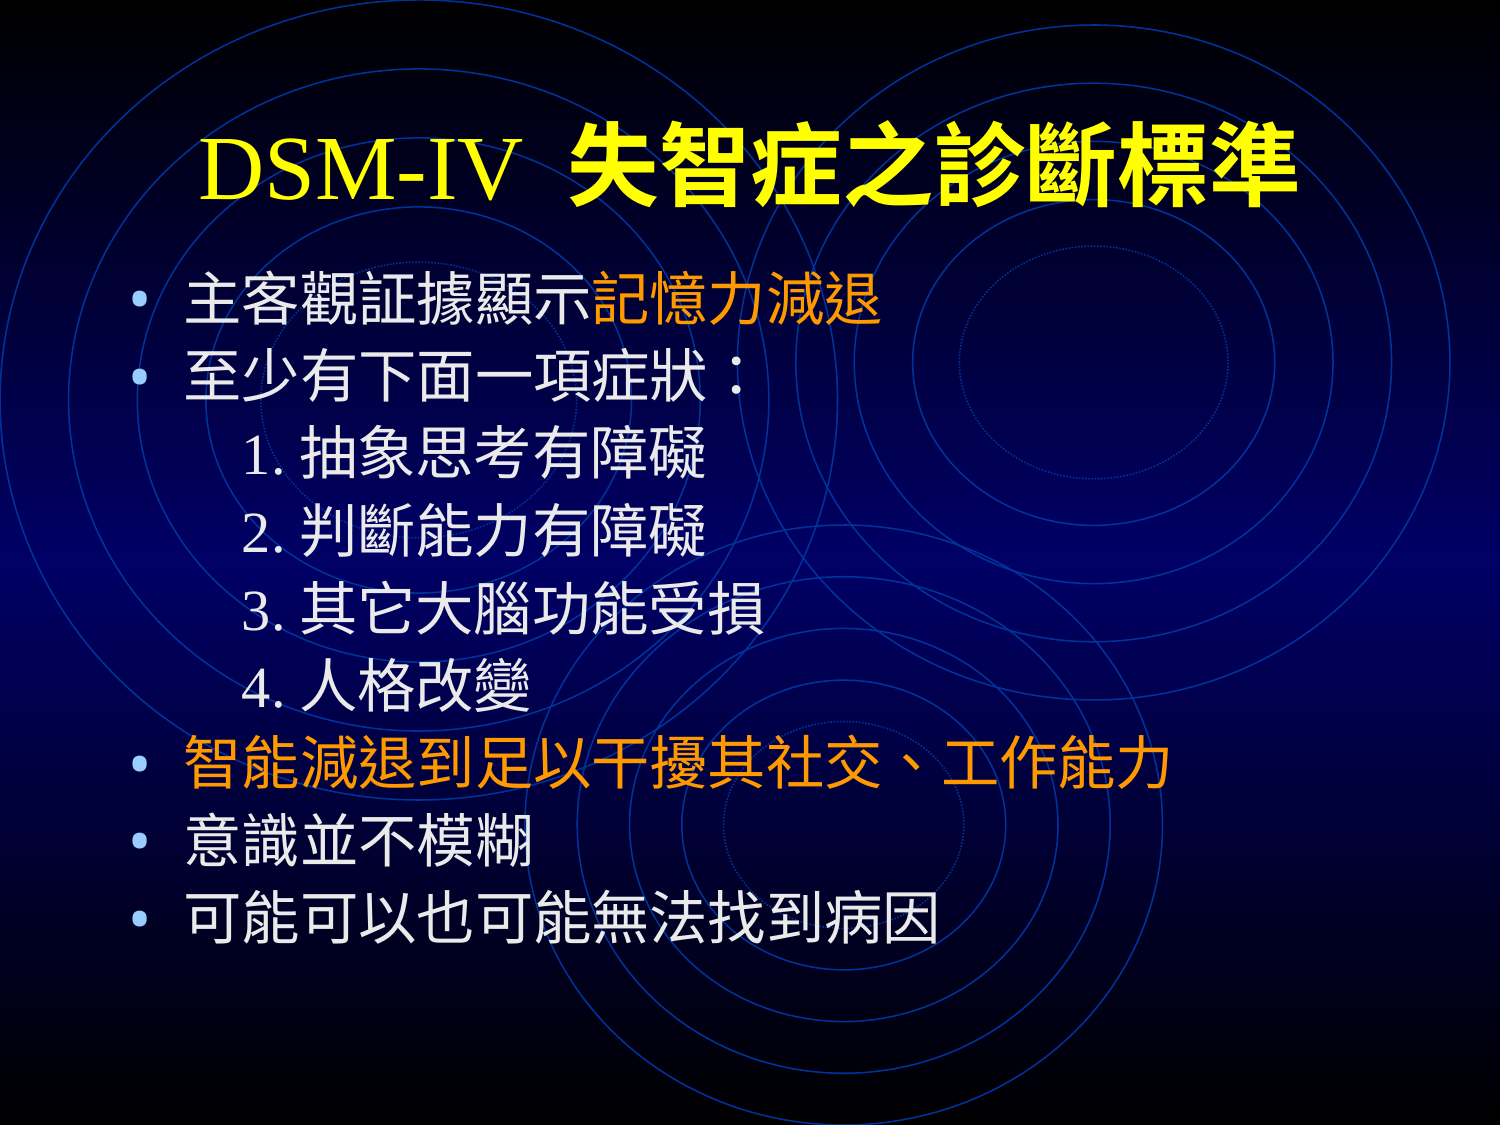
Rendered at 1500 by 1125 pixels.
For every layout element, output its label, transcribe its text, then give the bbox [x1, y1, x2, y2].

list 主客觀証據顯示記憶力減退 至少有下面一項症狀： 1.抽象思考有障礙 2.判斷能力有障礙 3.其它大腦功能受損 4.人格改變 智能減退到足以干擾其社交、工作能力 意識並不模糊 可能可以也可能無法找到病因 [112, 262, 1388, 1000]
title DSM-IV 失智症之診斷標準 [112, 99, 1388, 213]
